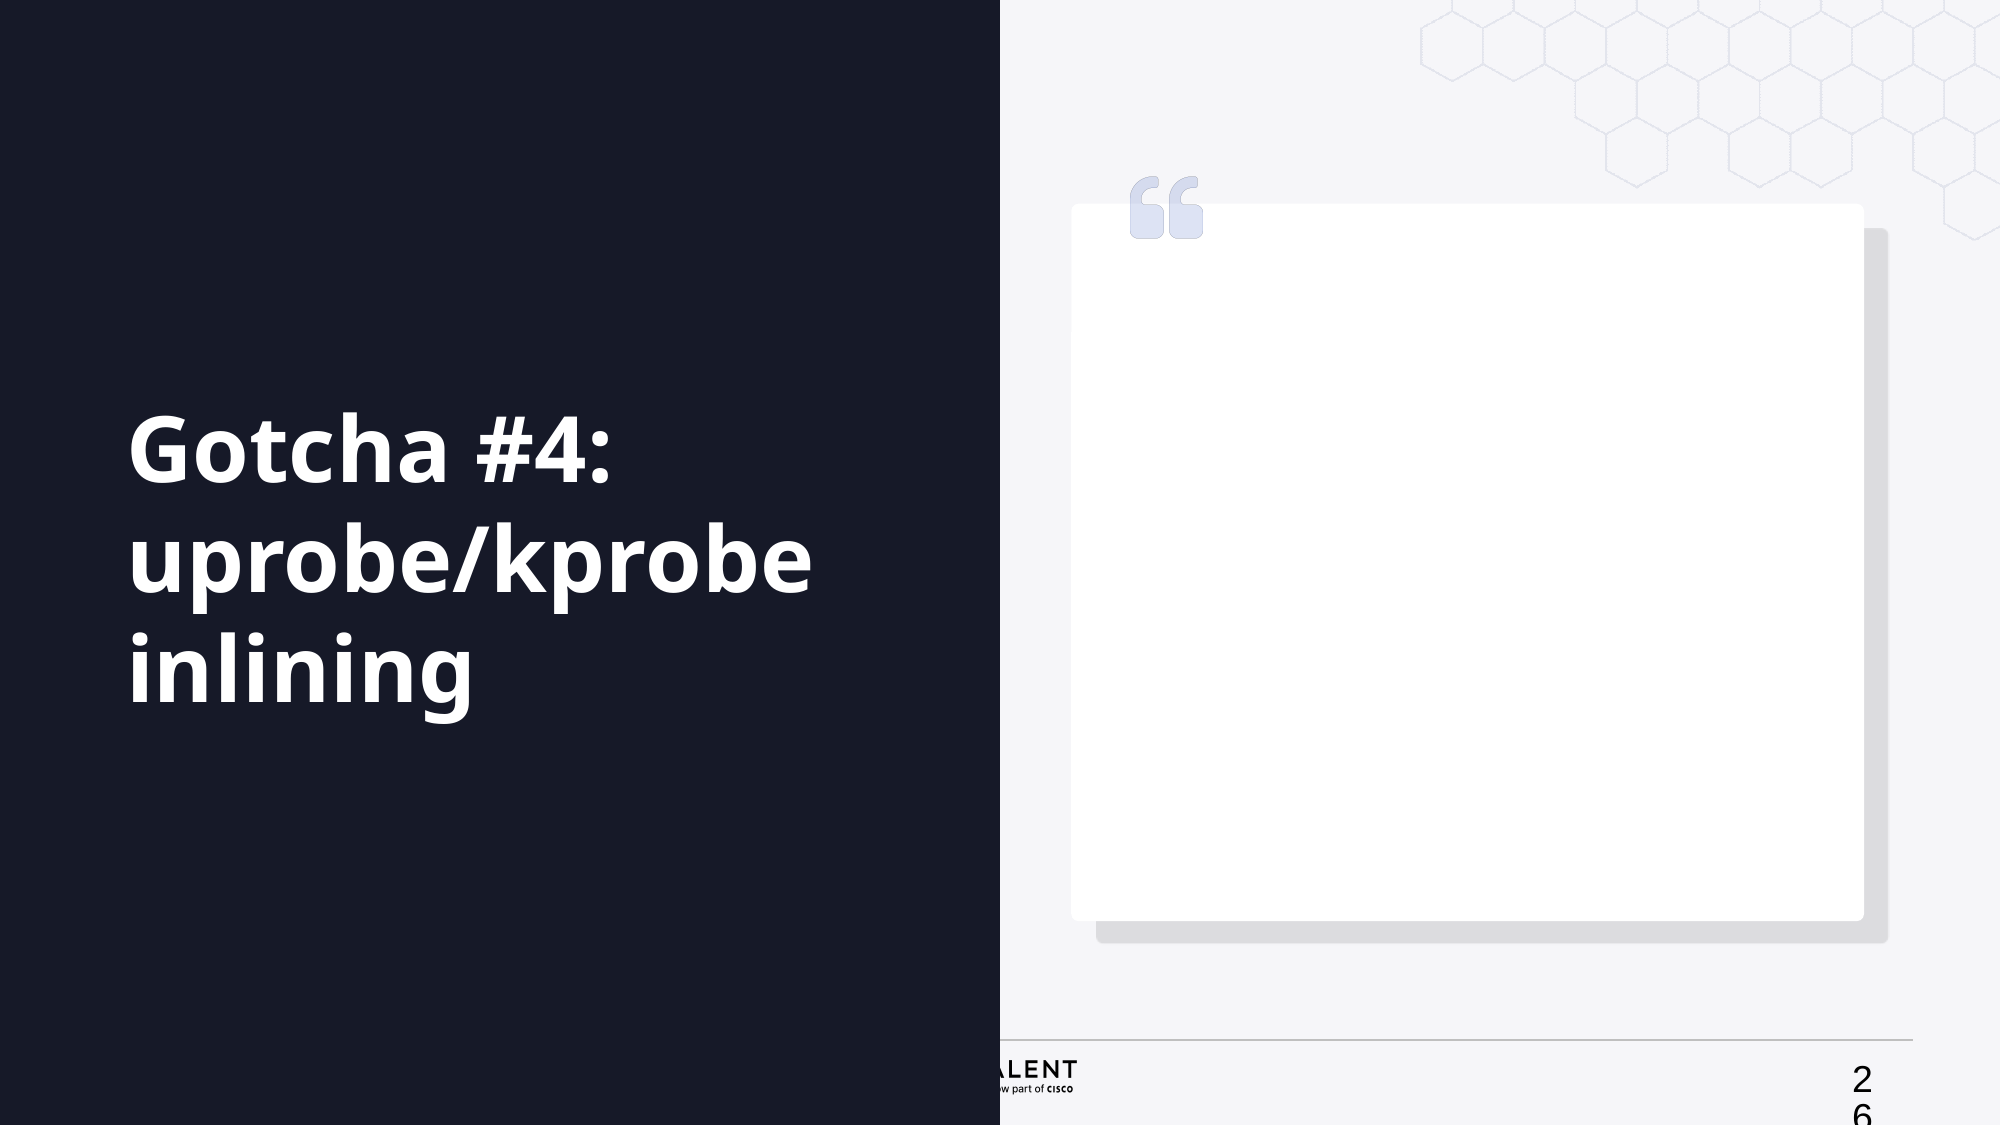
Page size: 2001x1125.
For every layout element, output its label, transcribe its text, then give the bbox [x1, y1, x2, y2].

picture [1858, 1116, 1868, 1125]
list Gotcha #4: uprobe/kprobe inlining [110, 383, 871, 621]
picture [1000, 0, 2000, 1125]
